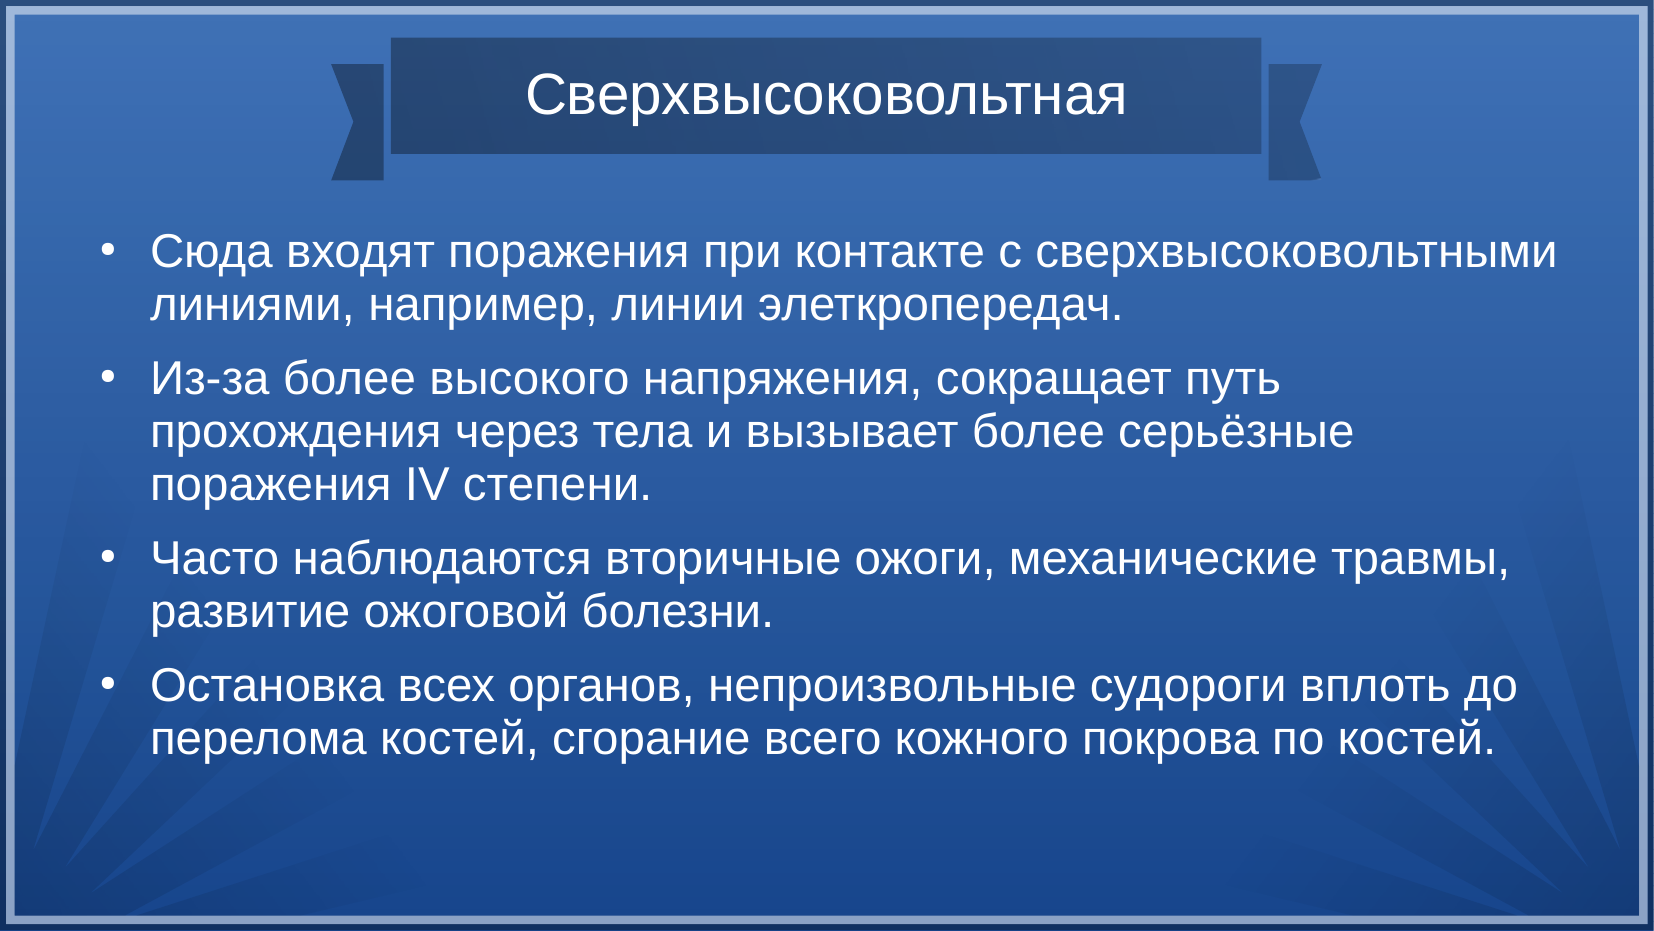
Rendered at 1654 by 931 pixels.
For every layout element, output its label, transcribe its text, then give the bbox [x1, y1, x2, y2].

title Сверхвысоковольтная [389, 28, 1264, 160]
list Сюда входят поражения при контакте с сверхвысоковольтными линиями, например, линии элеткропередач. Из-за более высокого напряжения, сокращает путь прохождения через тела и вызывает более серьёзные поражения IV степени. Часто наблюдаются вторичные ожоги, механические травмы, развитие ожоговой болезни. Остановка всех органов, непроизвольные судороги вплоть до перелома костей, сгорание всего кожного покрова по костей. [82, 224, 1571, 848]
